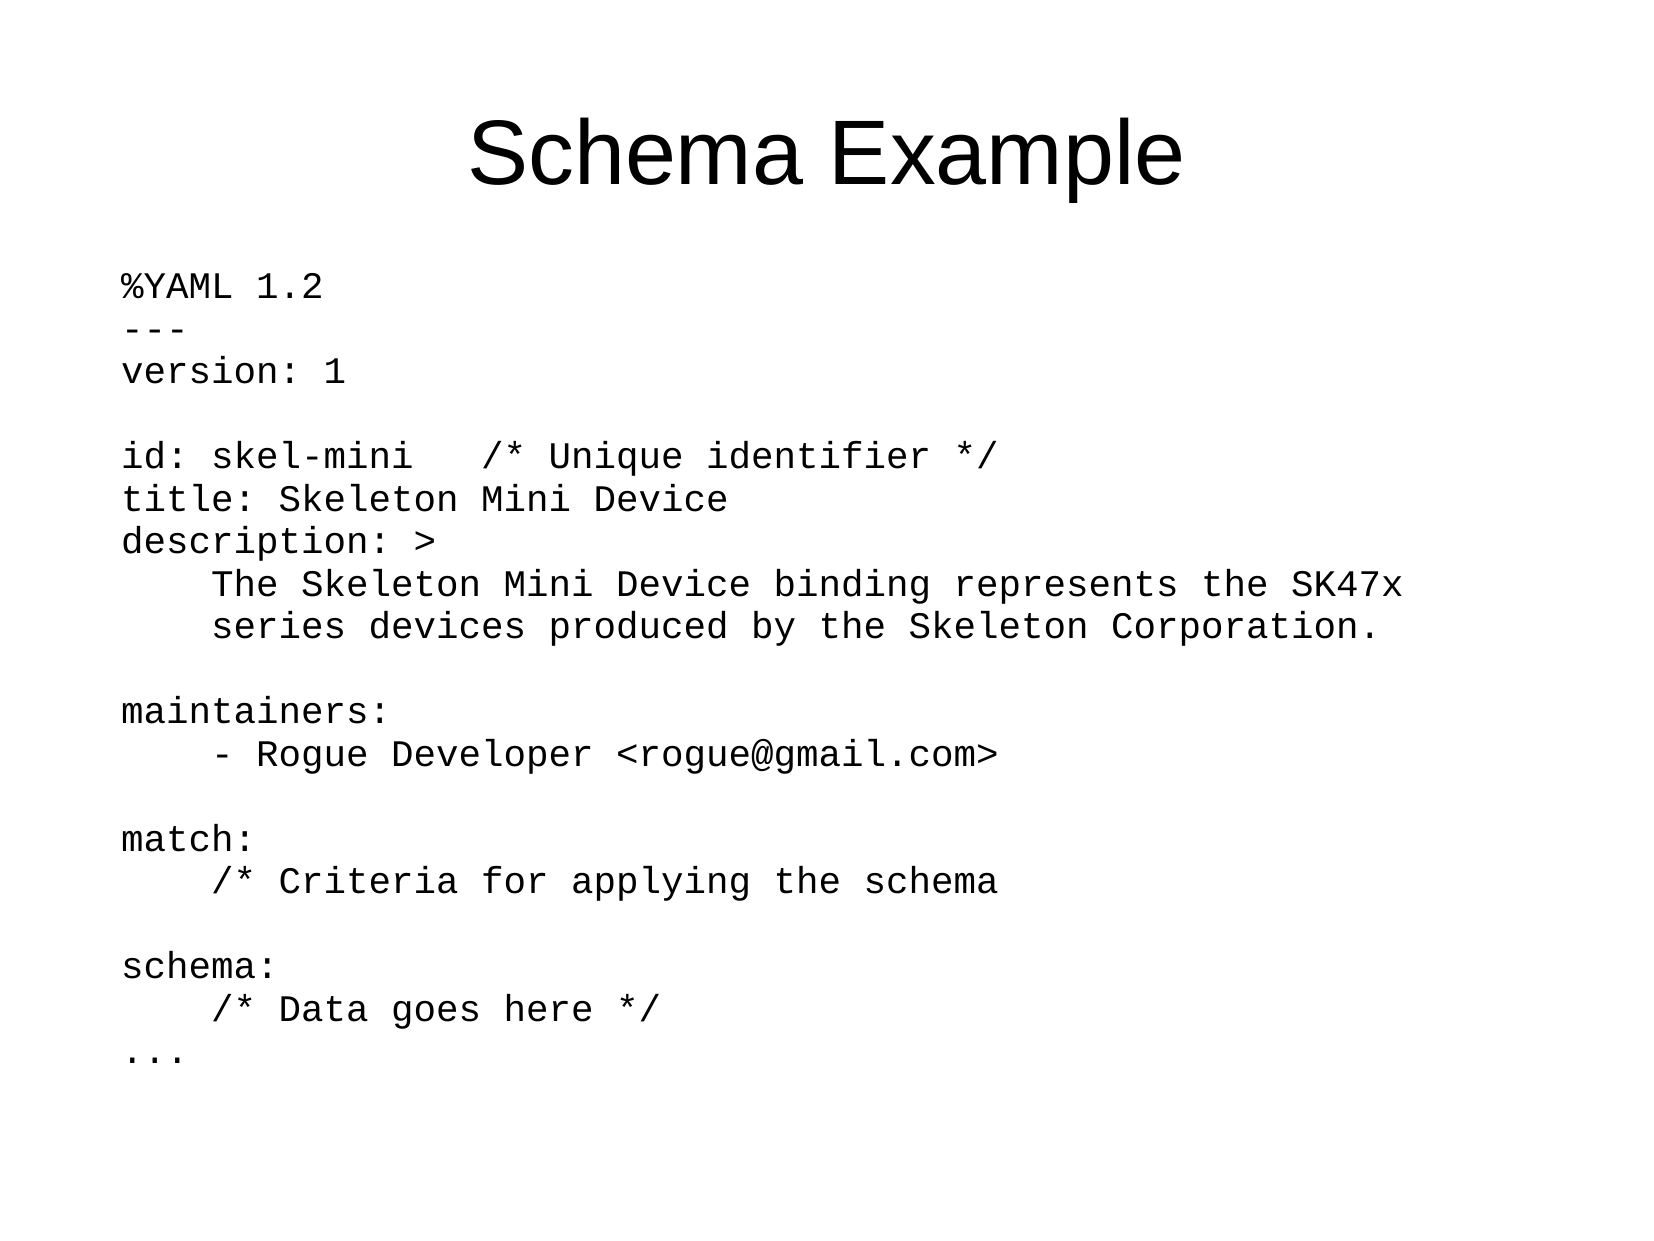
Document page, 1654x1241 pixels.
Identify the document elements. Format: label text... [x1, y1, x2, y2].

text_box %YAML 1.2 --- version: 1 id: skel-mini /* Unique identifier */ title: Skeleton Mini Device description: > The Skeleton Mini Device binding represents the SK47x series devices produced by the Skeleton Corporation. maintainers: - Rogue Developer <rogue@gmail.com> match: /* Criteria for applying the schema schema: /* Data goes here */ ... [106, 259, 1524, 1083]
title Schema Example [82, 49, 1571, 257]
